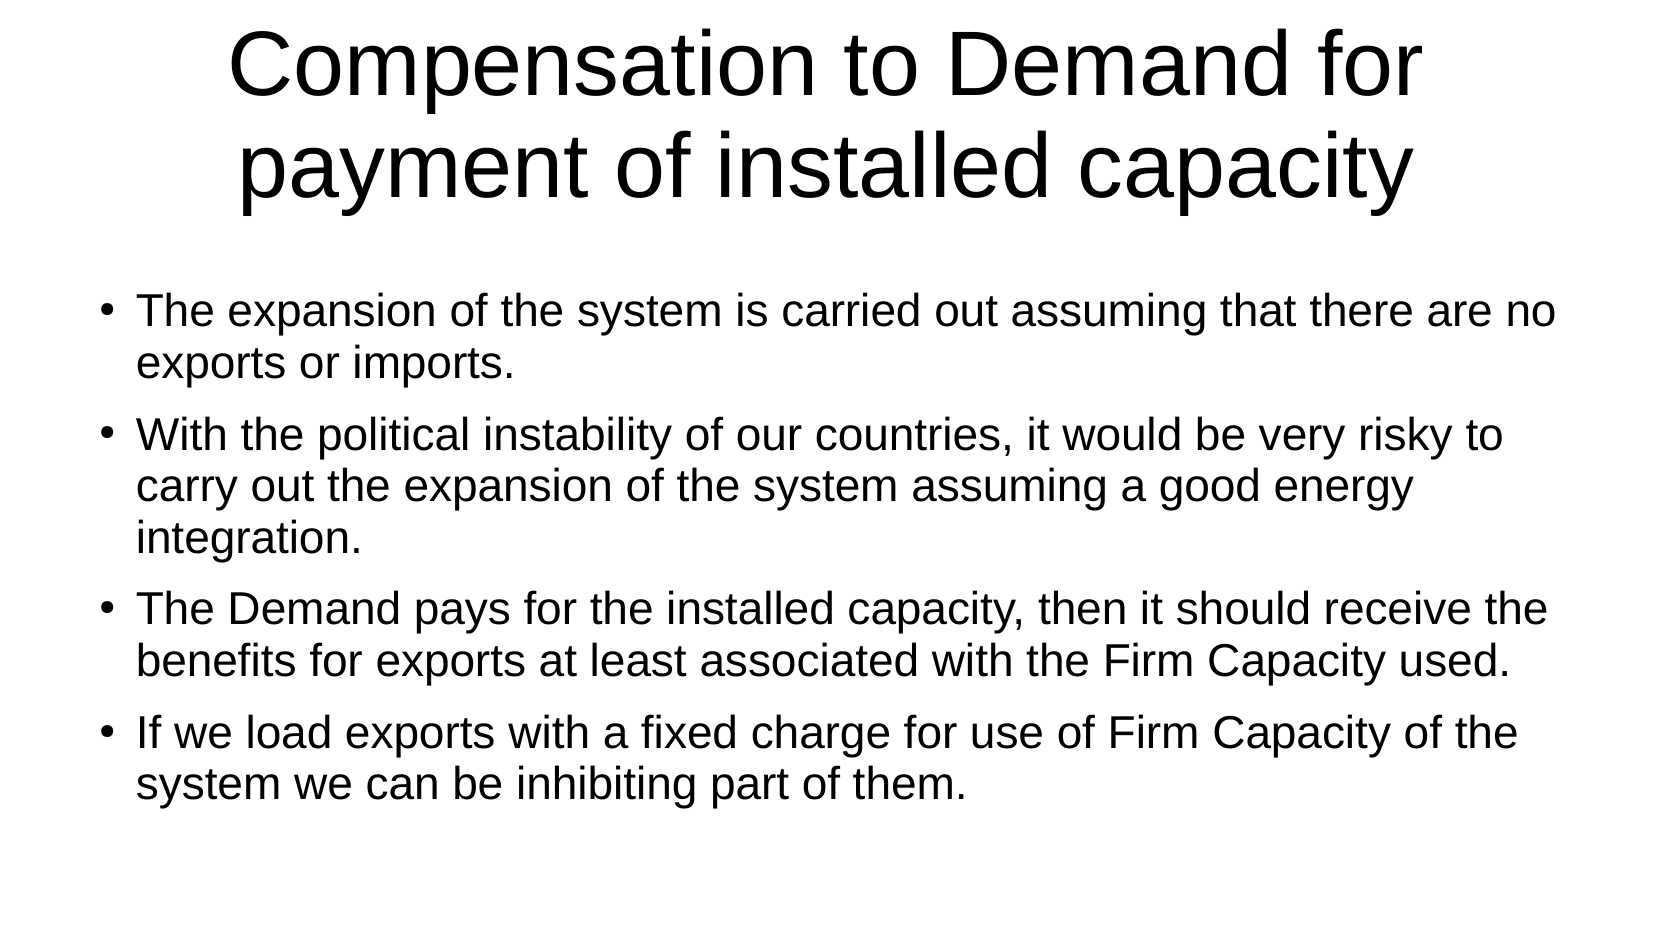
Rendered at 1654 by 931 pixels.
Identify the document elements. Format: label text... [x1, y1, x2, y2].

title Compensation to Demand for payment of installed capacity [82, 28, 1571, 201]
list The expansion of the system is carried out assuming that there are no exports or imports. With the political instability of our countries, it would be very risky to carry out the expansion of the system assuming a good energy integration. The Demand pays for the installed capacity, then it should receive the benefits for exports at least associated with the Firm Capacity used. If we load exports with a fixed charge for use of Firm Capacity of the system we can be inhibiting part of them. [86, 285, 1576, 825]
